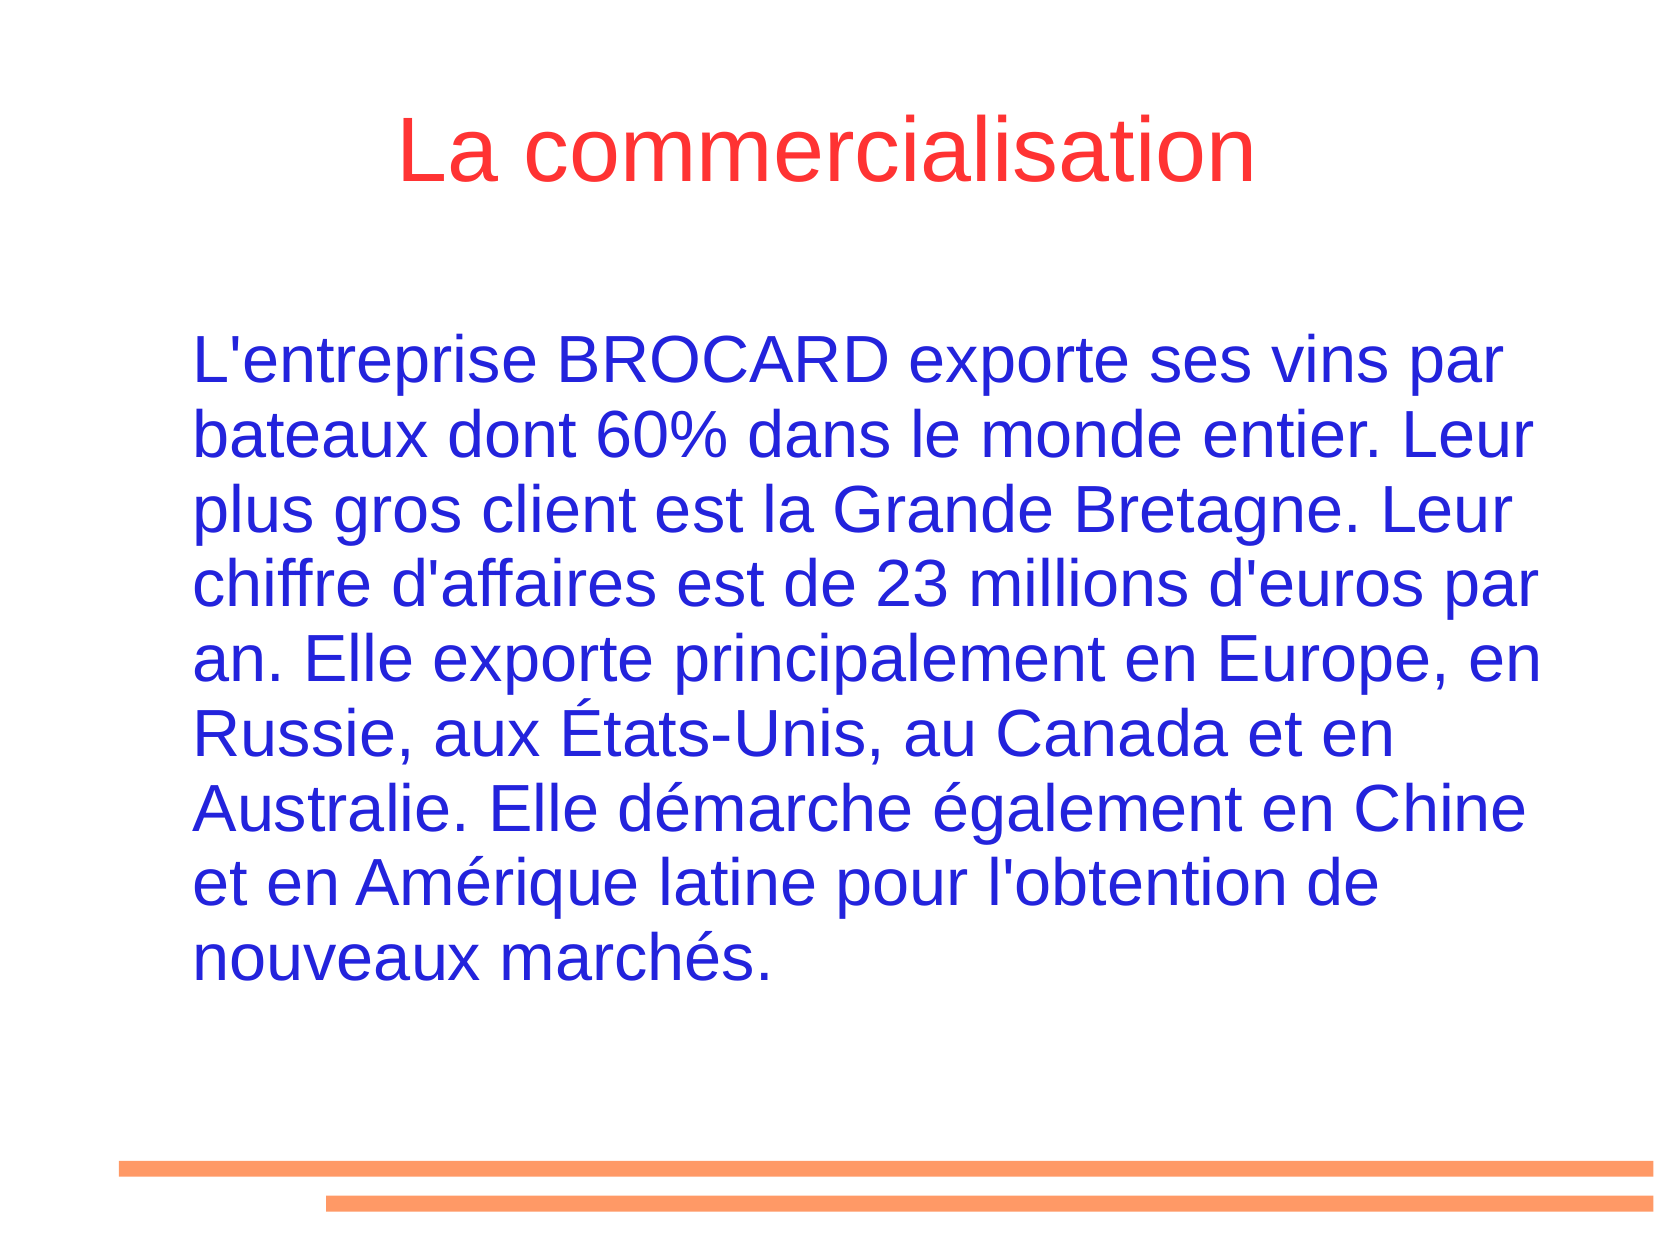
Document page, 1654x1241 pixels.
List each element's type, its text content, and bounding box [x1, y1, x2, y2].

title La commercialisation [121, 46, 1534, 254]
list L'entreprise BROCARD exporte ses vins par bateaux dont 60% dans le monde entier. Leur plus gros client est la Grande Bretagne. Leur chiffre d'affaires est de 23 millions d'euros par an. Elle exporte principalement en Europe, en Russie, aux États-Unis, au Canada et en Australie. Elle démarche également en Chine et en Amérique latine pour l'obtention de nouveaux marchés. [121, 322, 1561, 1132]
